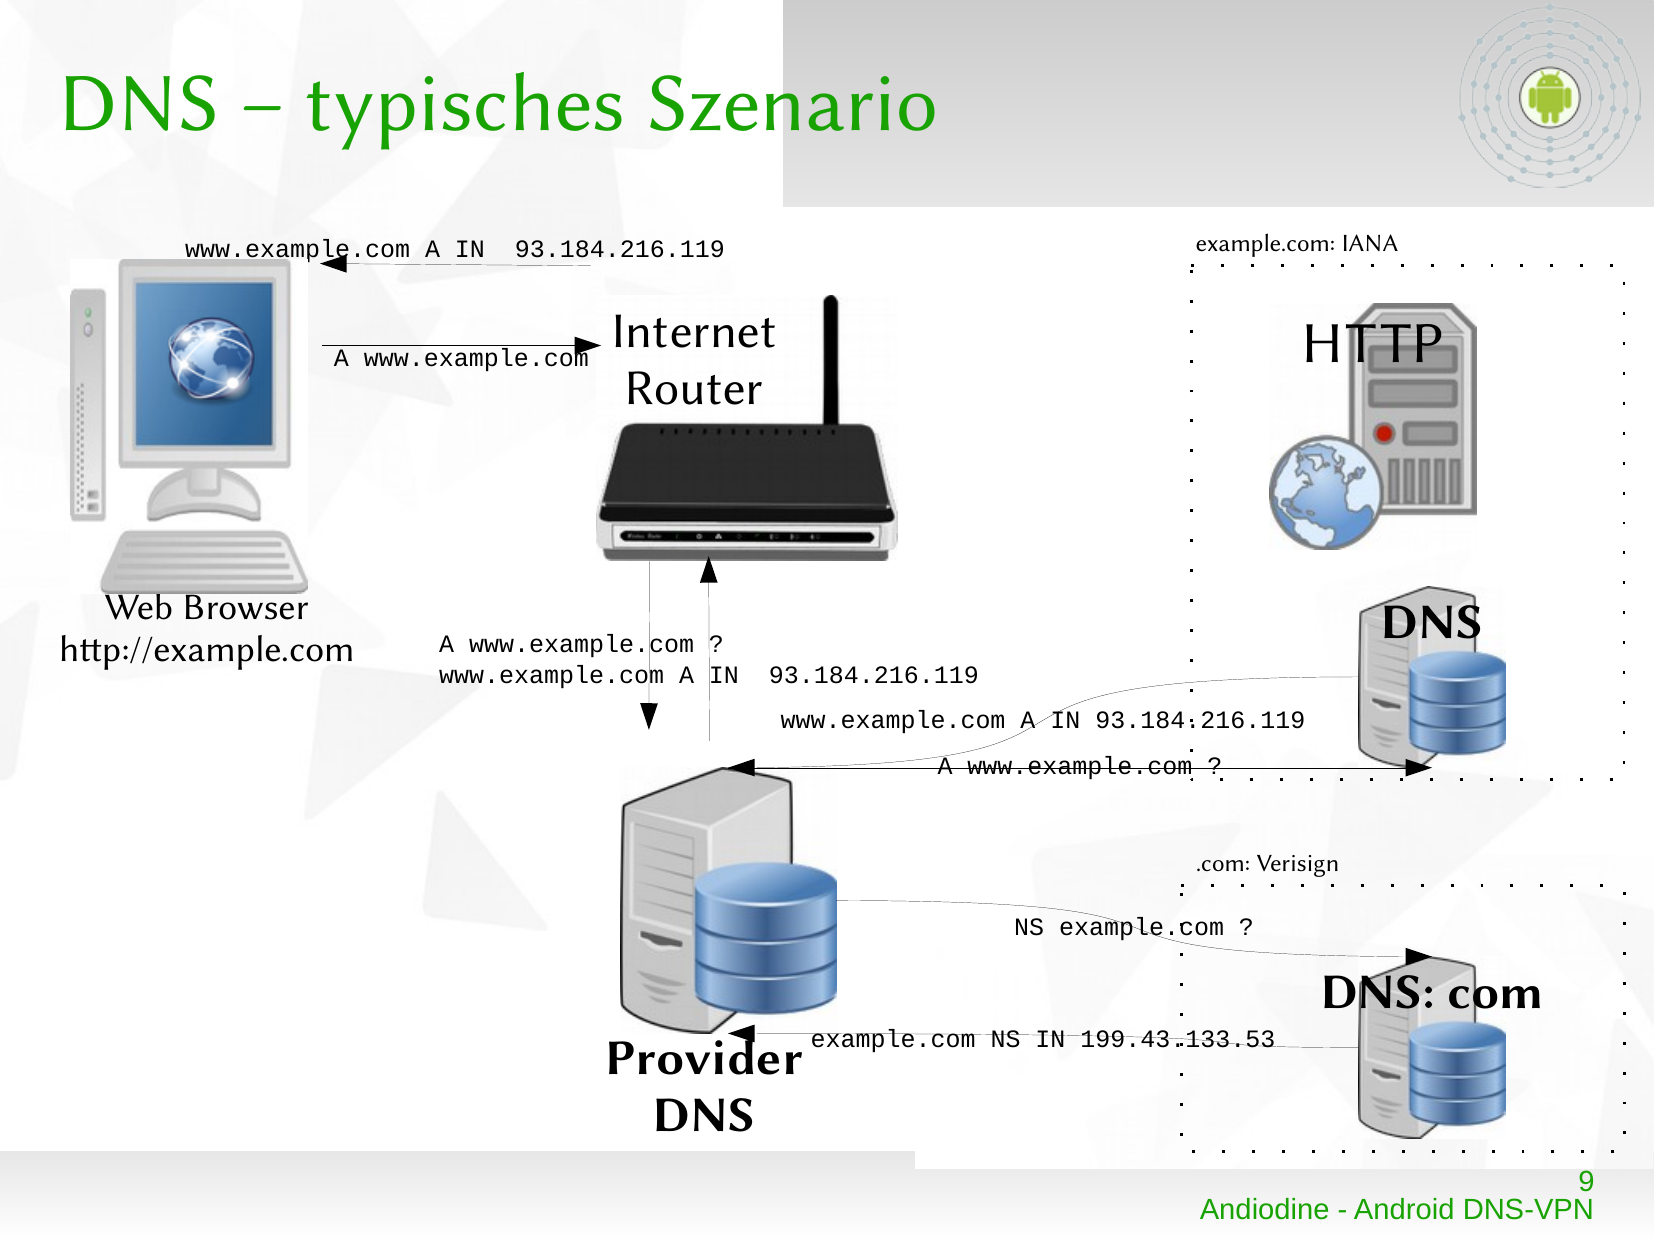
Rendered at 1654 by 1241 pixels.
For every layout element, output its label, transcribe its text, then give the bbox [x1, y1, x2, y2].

picture [1025, 713, 1030, 722]
text_box .com: Verisign [1181, 842, 1565, 886]
title DNS – typisches Szenario [59, 29, 1595, 178]
picture [1166, 762, 1173, 768]
picture [0, 0, 898, 1033]
text_box example.com: IANA [1181, 222, 1565, 266]
picture [942, 759, 947, 768]
picture [949, 1035, 956, 1046]
picture [915, 303, 1654, 1169]
picture [1458, 3, 1641, 188]
text_box Provider DNS [590, 1022, 818, 1152]
text_box Web Browser http://example.com [0, 578, 414, 680]
